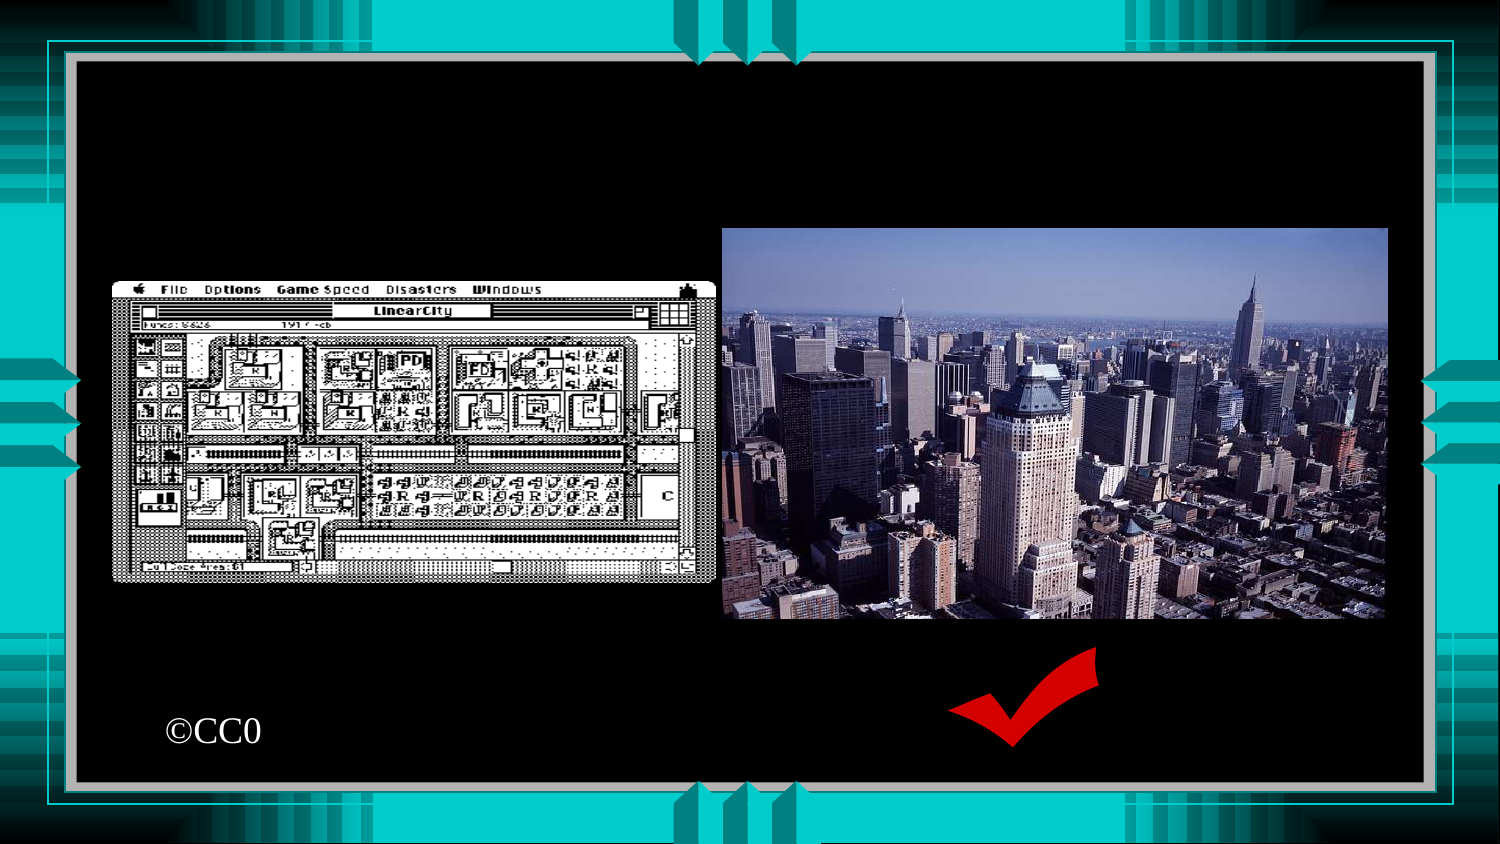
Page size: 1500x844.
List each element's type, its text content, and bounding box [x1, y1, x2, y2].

text_box ©CC0 [150, 703, 451, 760]
picture [947, 646, 1100, 748]
picture [112, 281, 716, 583]
picture [722, 228, 1388, 619]
